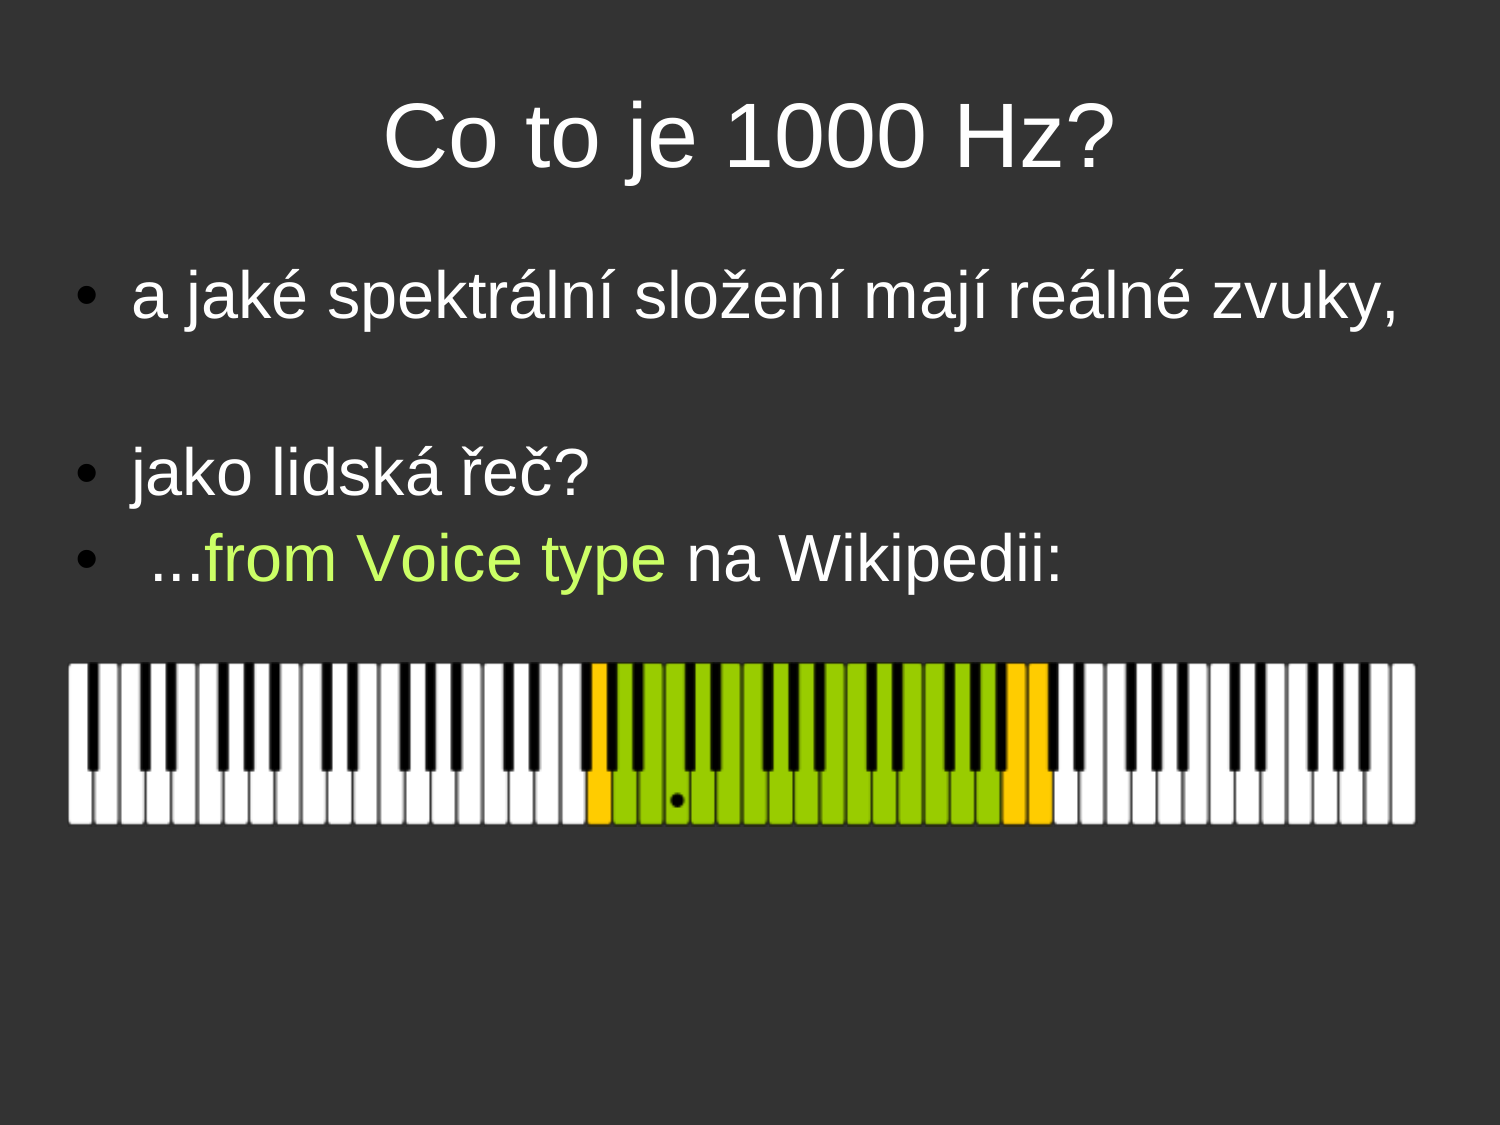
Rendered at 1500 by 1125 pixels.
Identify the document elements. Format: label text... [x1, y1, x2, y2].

title Co to je 1000 Hz? [75, 21, 1425, 257]
list a jaké spektrální složení mají reálné zvuky, jako lidská řeč? ...from Voice type na Wikipedii: [75, 262, 1425, 1005]
picture [67, 662, 1418, 827]
